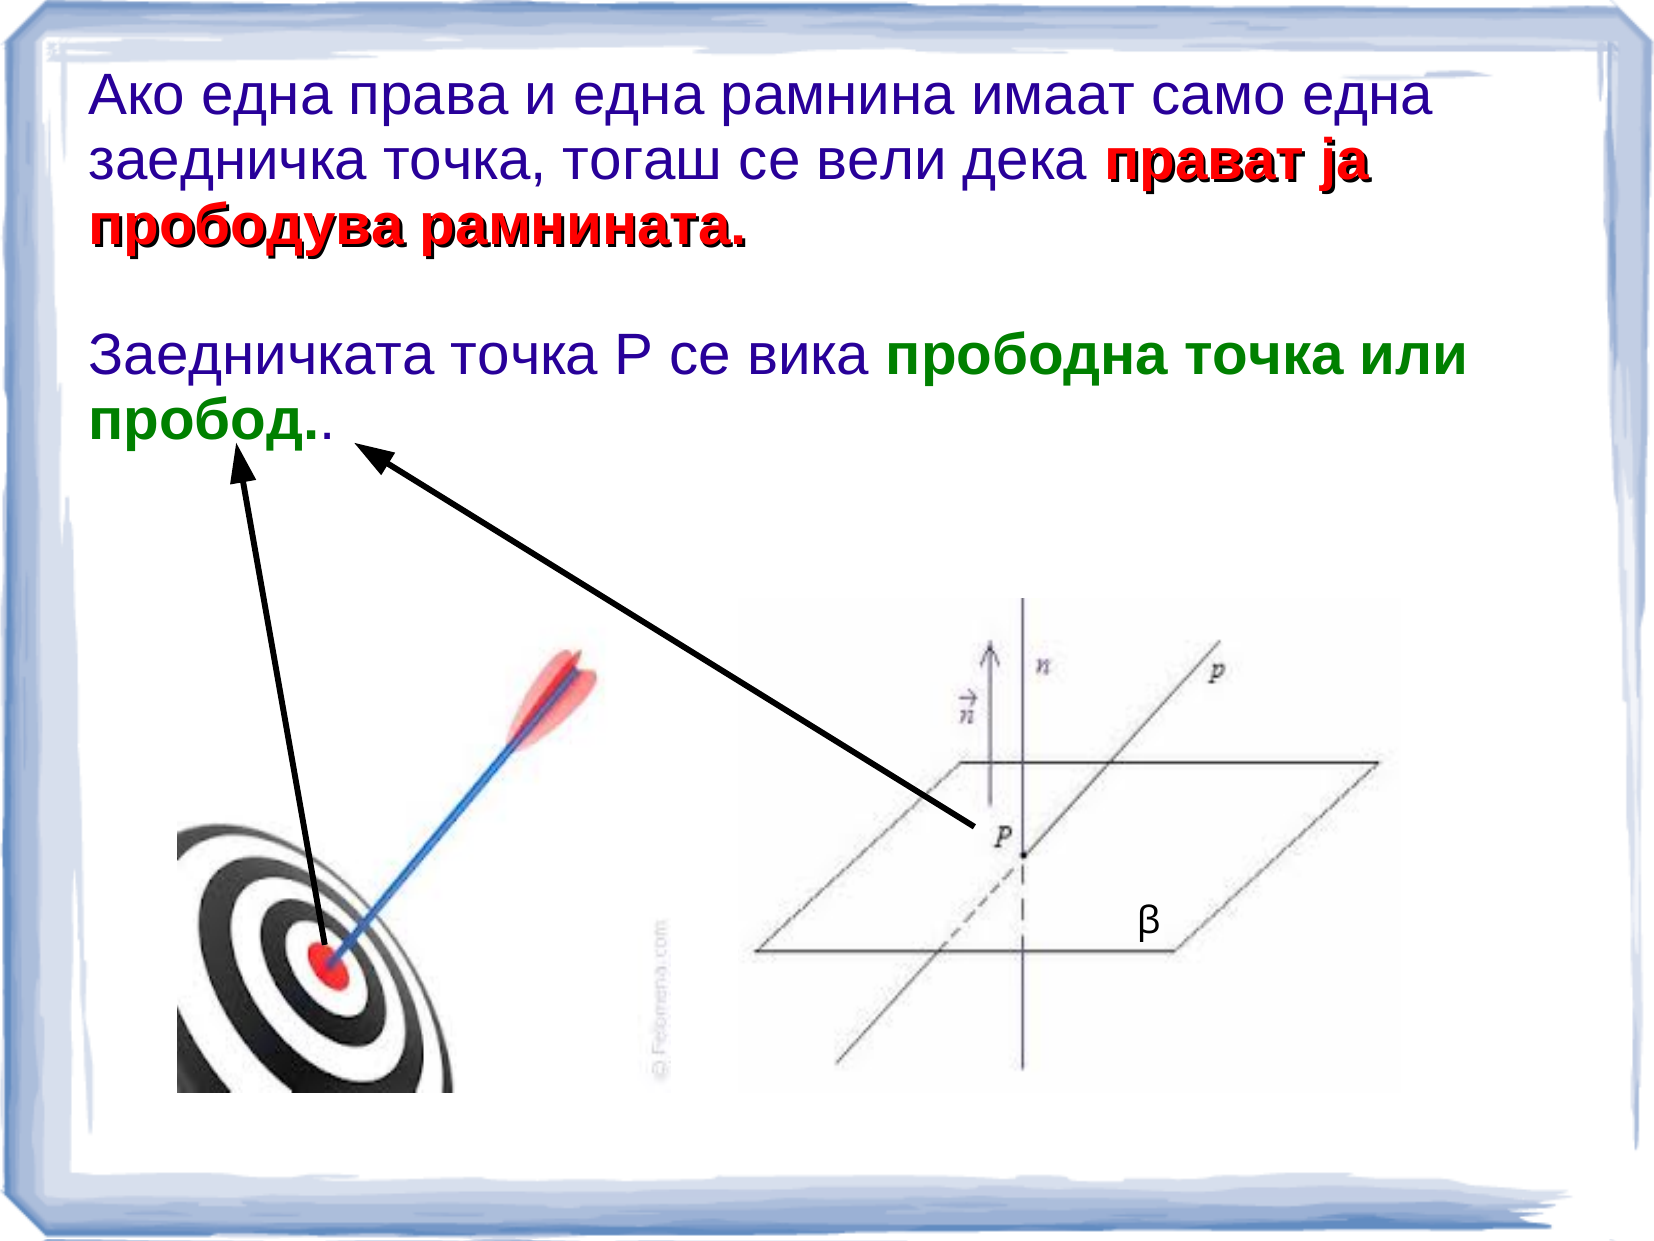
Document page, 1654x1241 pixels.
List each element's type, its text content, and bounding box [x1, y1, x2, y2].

text_box β [1122, 885, 1182, 946]
title Ако една права и една рамнина имаат само една заедничка точка, тогаш се вели дека прават ја прободува рамнината. Заедничката точка Р се вика прободна точка или пробод.. [88, 59, 1506, 455]
picture [0, 0, 1654, 1241]
